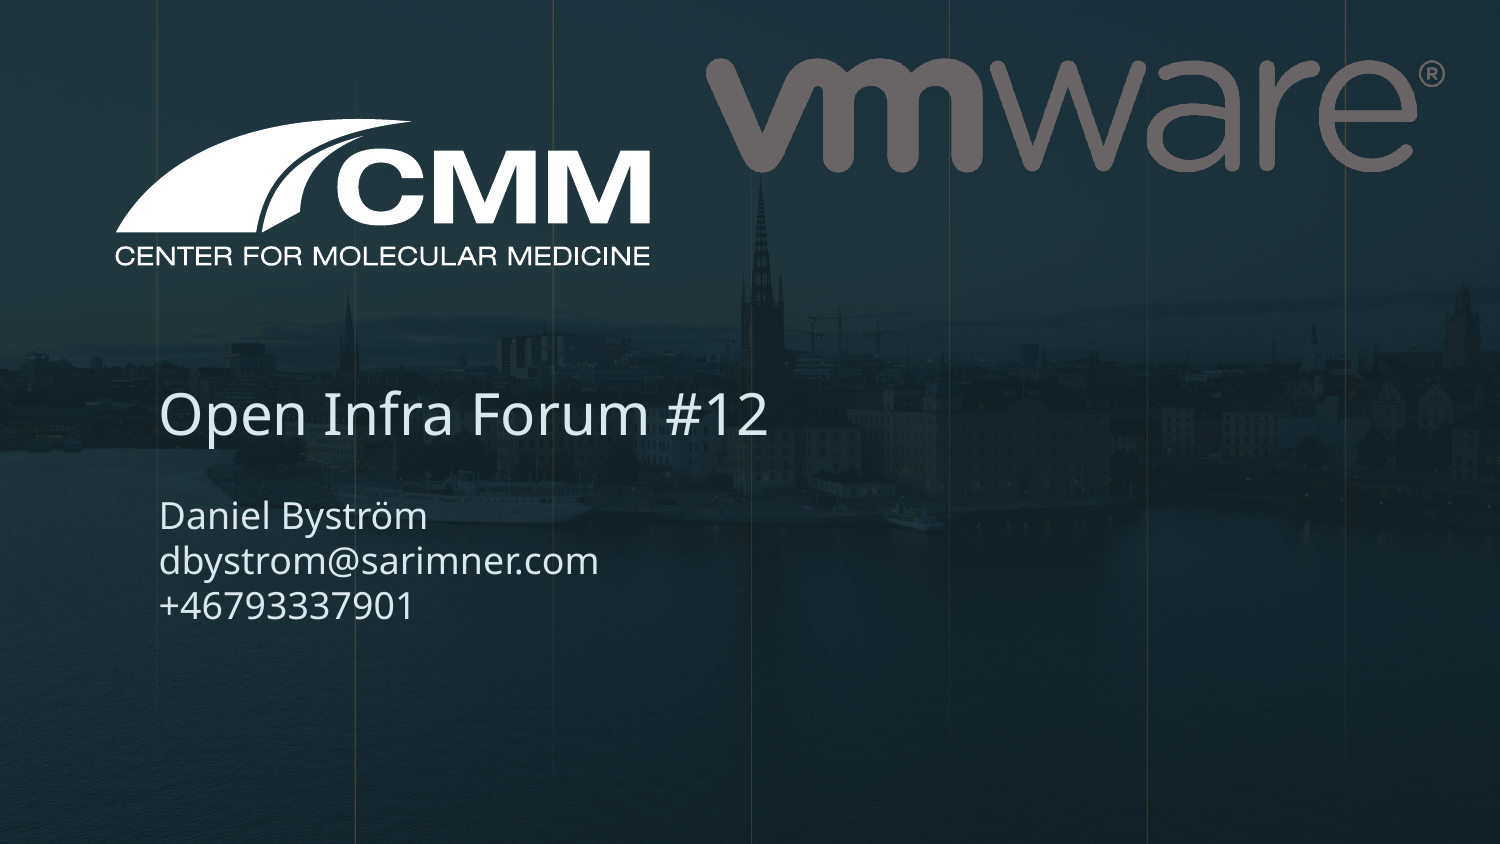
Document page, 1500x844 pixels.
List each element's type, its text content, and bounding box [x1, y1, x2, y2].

text_box Open Infra Forum #12 Daniel Byström dbystrom@sarimner.com +46793337901 [143, 361, 1211, 591]
picture [0, 0, 1500, 844]
